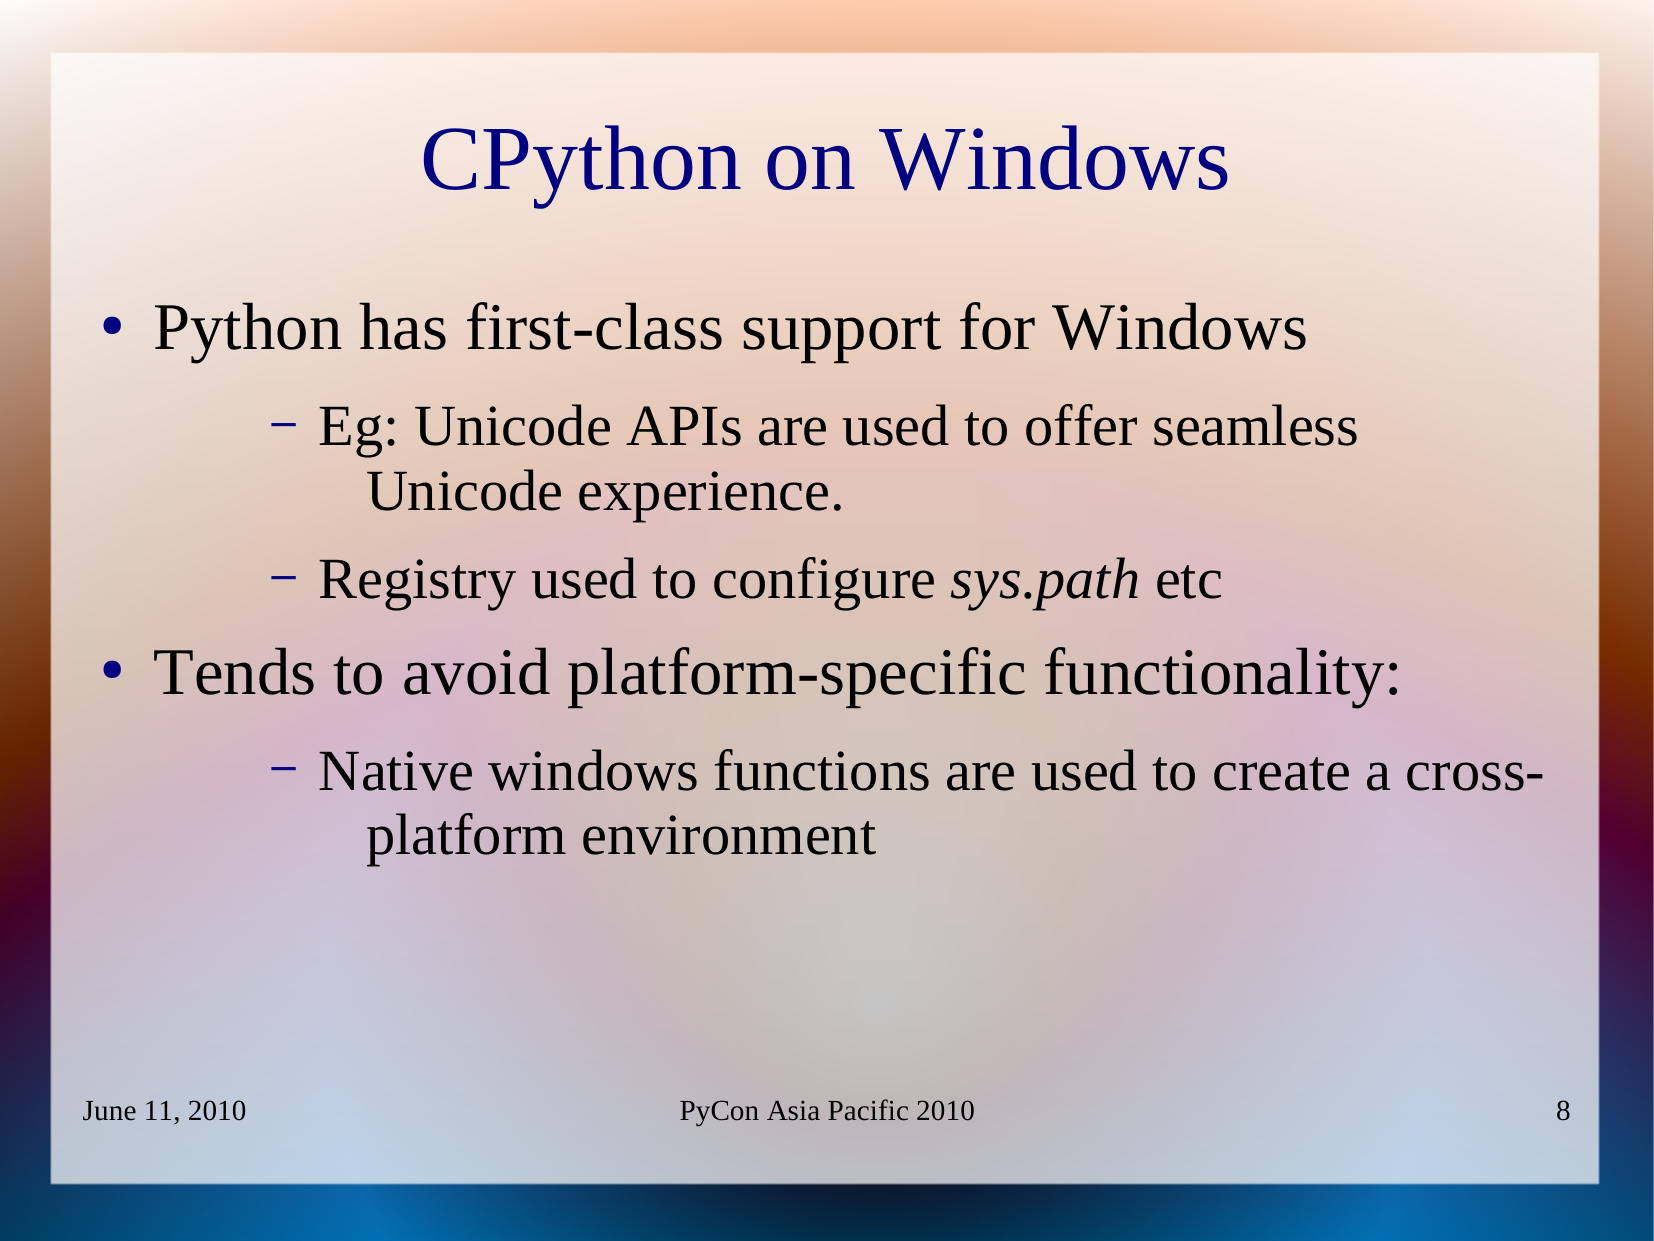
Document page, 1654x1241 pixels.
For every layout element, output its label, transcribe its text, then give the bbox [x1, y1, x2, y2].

list Python has first-class support for Windows Eg: Unicode APIs are used to offer seamless Unicode experience. Registry used to configure sys.path etc Tends to avoid platform-specific functionality: Native windows functions are used to create a cross-platform environment [82, 290, 1571, 1019]
title CPython on Windows [82, 55, 1571, 263]
picture [0, 0, 1654, 1241]
